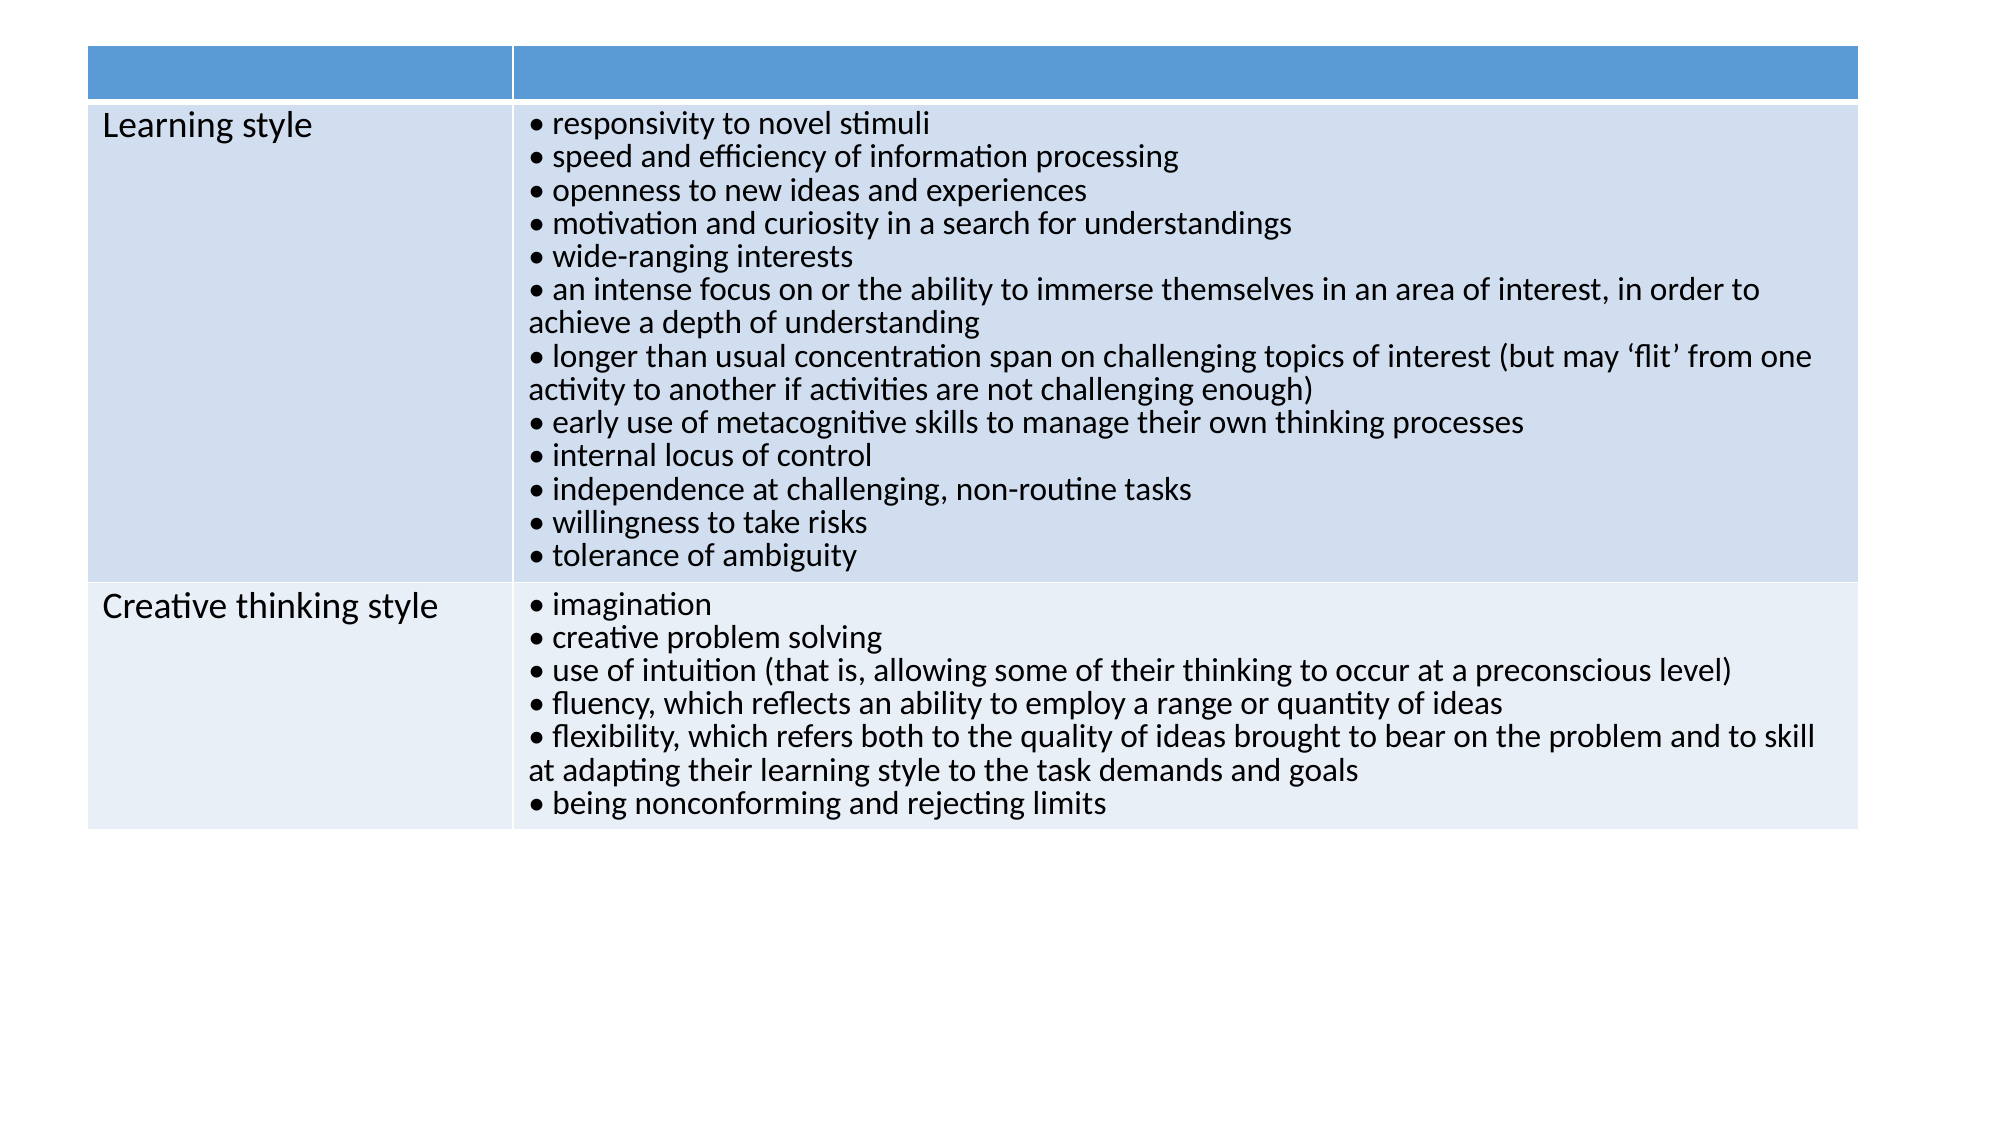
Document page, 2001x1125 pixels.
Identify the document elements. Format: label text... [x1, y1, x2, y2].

table_cell • imagination • creative problem solving • use of intuition (that is, allowing some of their thinking to occur at a preconscious level) • fluency, which reflects an ability to employ a range or quantity of ideas • flexibility, which refers both to the quality of ideas brought to bear on the problem and to skill at adapting their learning style to the task demands and goals • being nonconforming and rejecting limits [514, 583, 1858, 829]
table_cell Creative thinking style [88, 583, 512, 829]
table_cell Learning style [88, 105, 512, 582]
table_cell • responsivity to novel stimuli • speed and efficiency of information processing • openness to new ideas and experiences • motivation and curiosity in a search for understandings • wide-ranging interests • an intense focus on or the ability to immerse themselves in an area of interest, in order to achieve a depth of understanding • longer than usual concentration span on challenging topics of interest (but may ‘flit’ from one activity to another if activities are not challenging enough) • early use of metacognitive skills to manage their own thinking processes • internal locus of control • independence at challenging, non-routine tasks • willingness to take risks • tolerance of ambiguity [514, 105, 1858, 582]
table_header [88, 46, 512, 99]
table_header [514, 46, 1858, 99]
